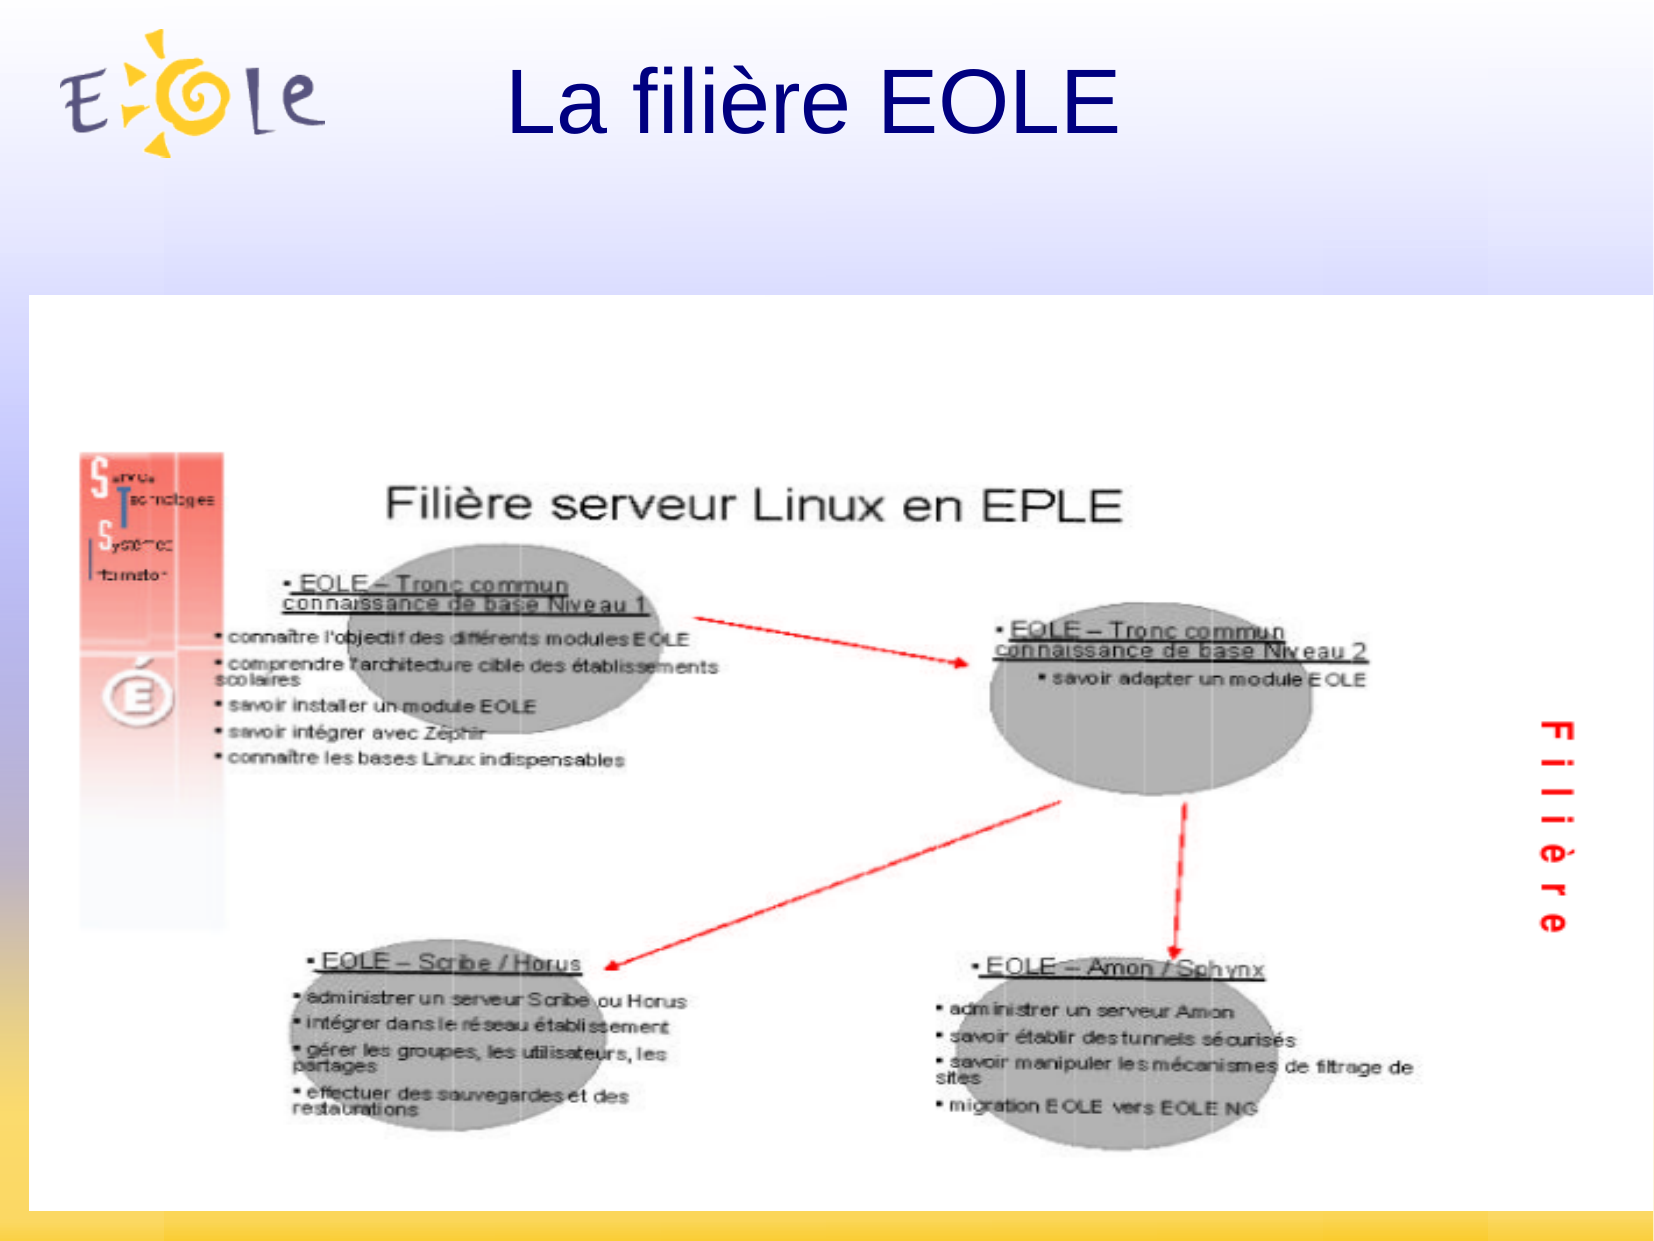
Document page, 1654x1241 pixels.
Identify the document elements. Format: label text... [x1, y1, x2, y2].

title La filière EOLE [82, 39, 1571, 267]
picture [0, 0, 1654, 1241]
